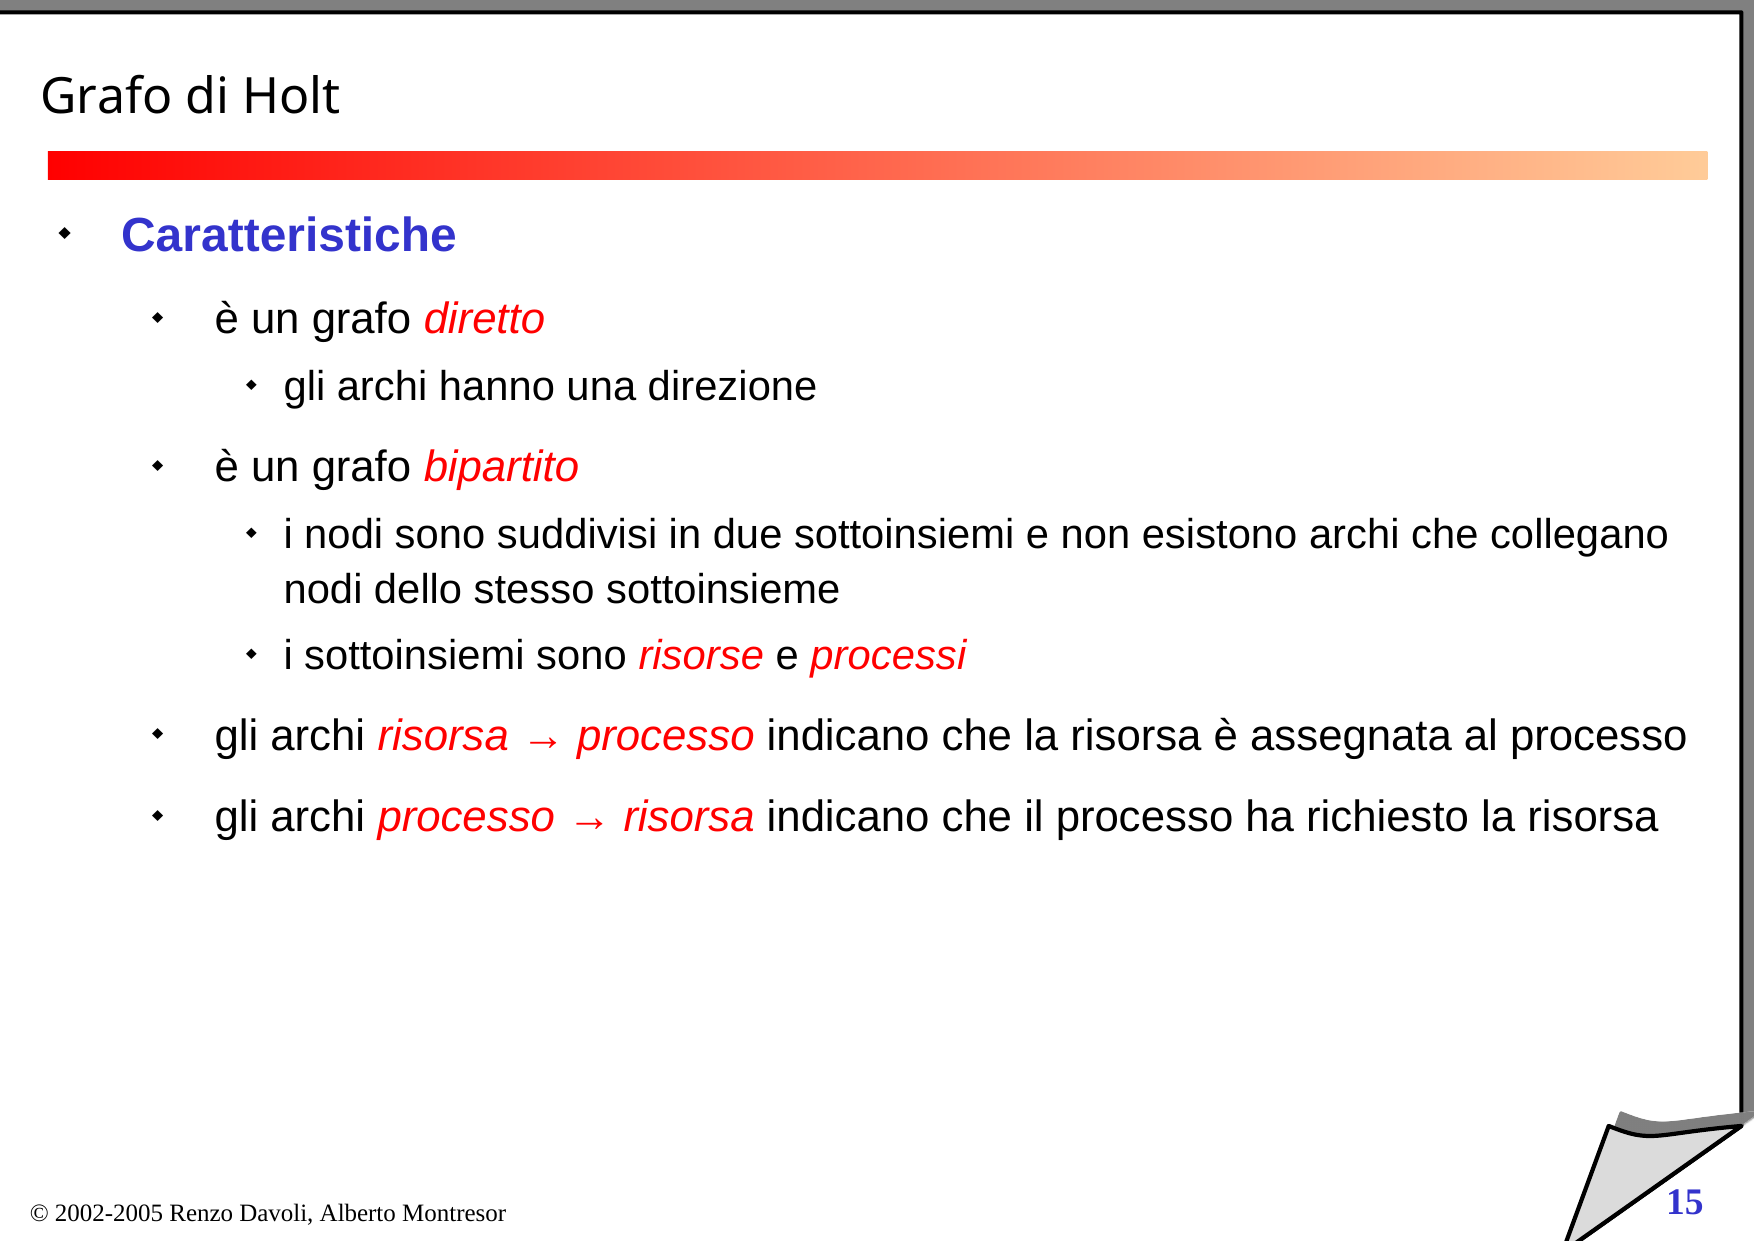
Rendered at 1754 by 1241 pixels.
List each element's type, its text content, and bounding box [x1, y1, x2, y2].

text_box q [750, 152, 754, 179]
title Grafo di Holt [40, 49, 1714, 144]
list Caratteristiche è un grafo diretto gli archi hanno una direzione è un grafo bipartito i nodi sono suddivisi in due sottoinsiemi e non esistono archi che collegano nodi dello stesso sottoinsieme i sottoinsiemi sono risorse e processi gli archi risorsa → processo indicano che la risorsa è assegnata al processo gli archi processo → risorsa indicano che il processo ha richiesto la risorsa [58, 206, 1696, 1033]
